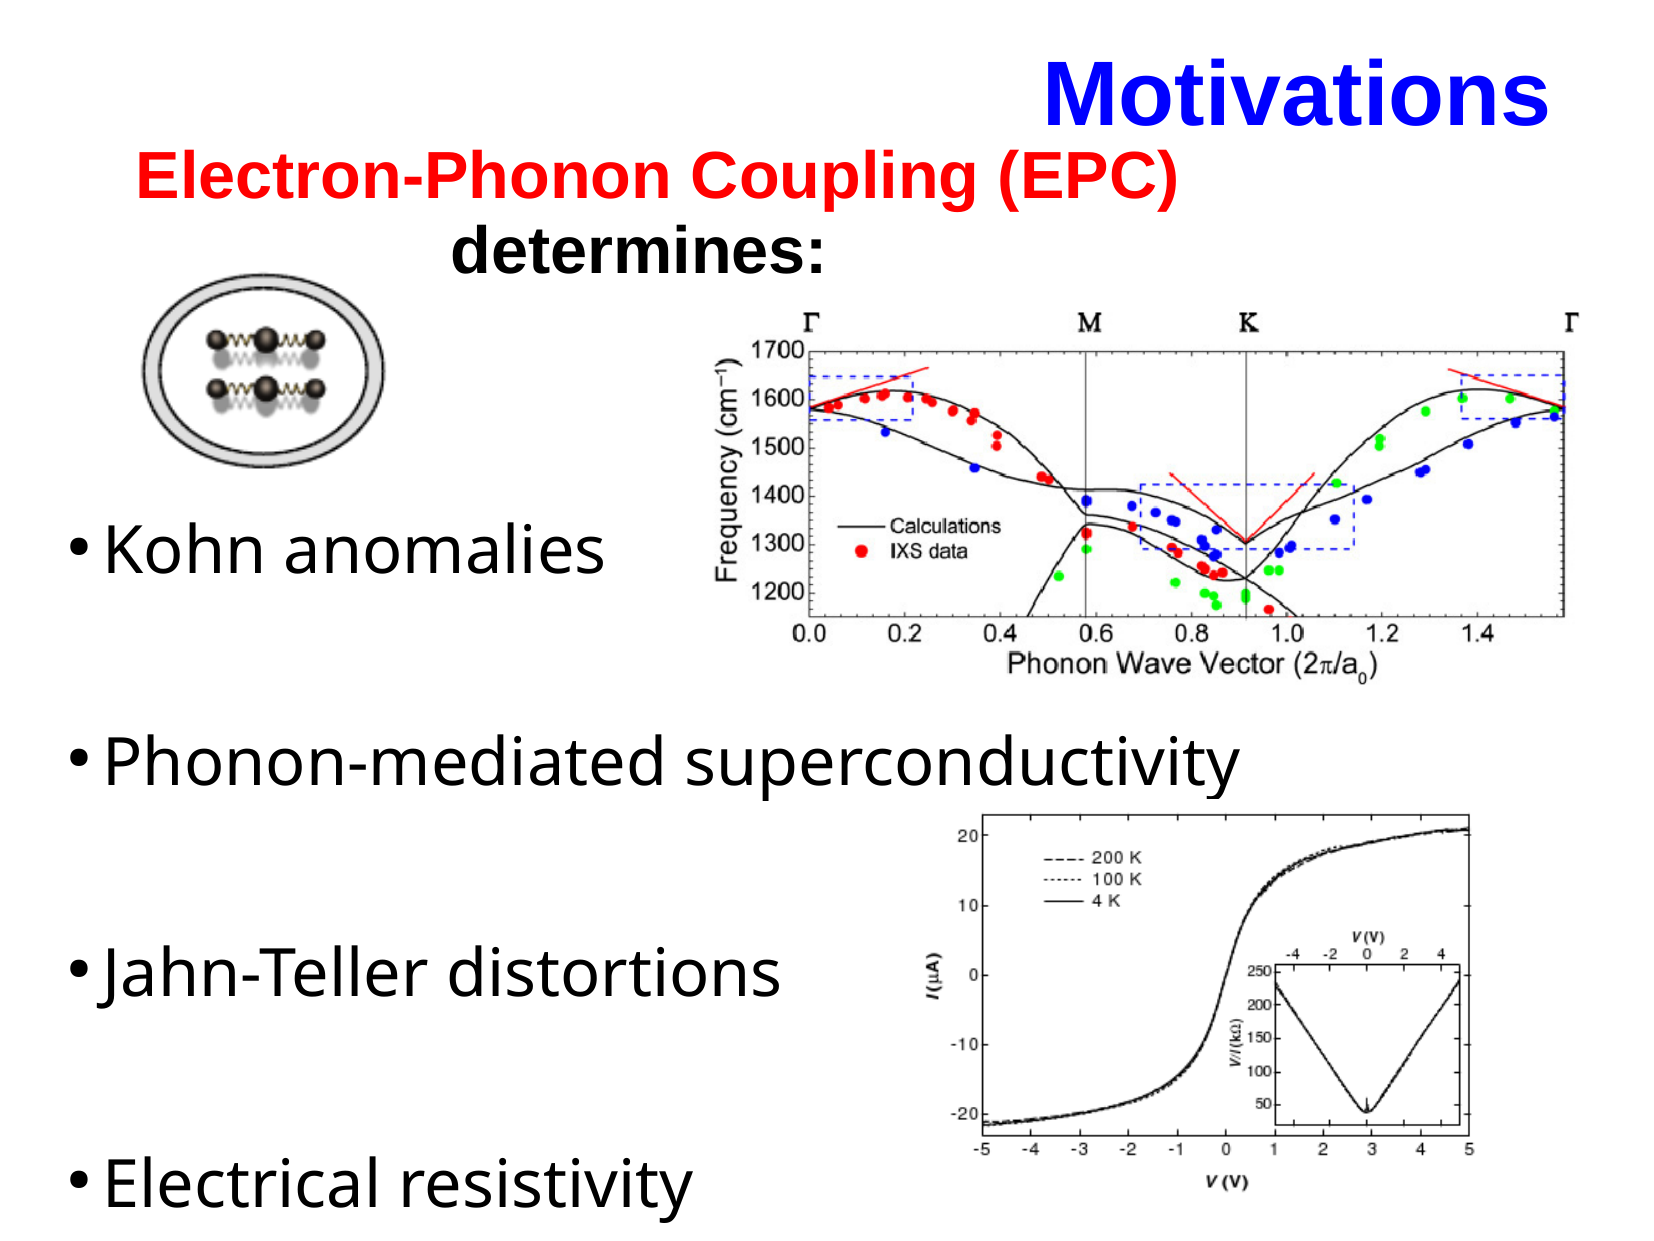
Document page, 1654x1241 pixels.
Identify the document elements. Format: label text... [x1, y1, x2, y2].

list Kohn anomalies Phonon-mediated superconductivity Jahn-Teller distortions Electrical resistivity [31, 502, 1520, 1236]
picture [127, 262, 451, 473]
title Motivations [940, 0, 1654, 188]
picture [700, 294, 1601, 703]
title Electron-Phonon Coupling (EPC) determines: [39, 138, 1240, 289]
picture [900, 799, 1501, 1197]
